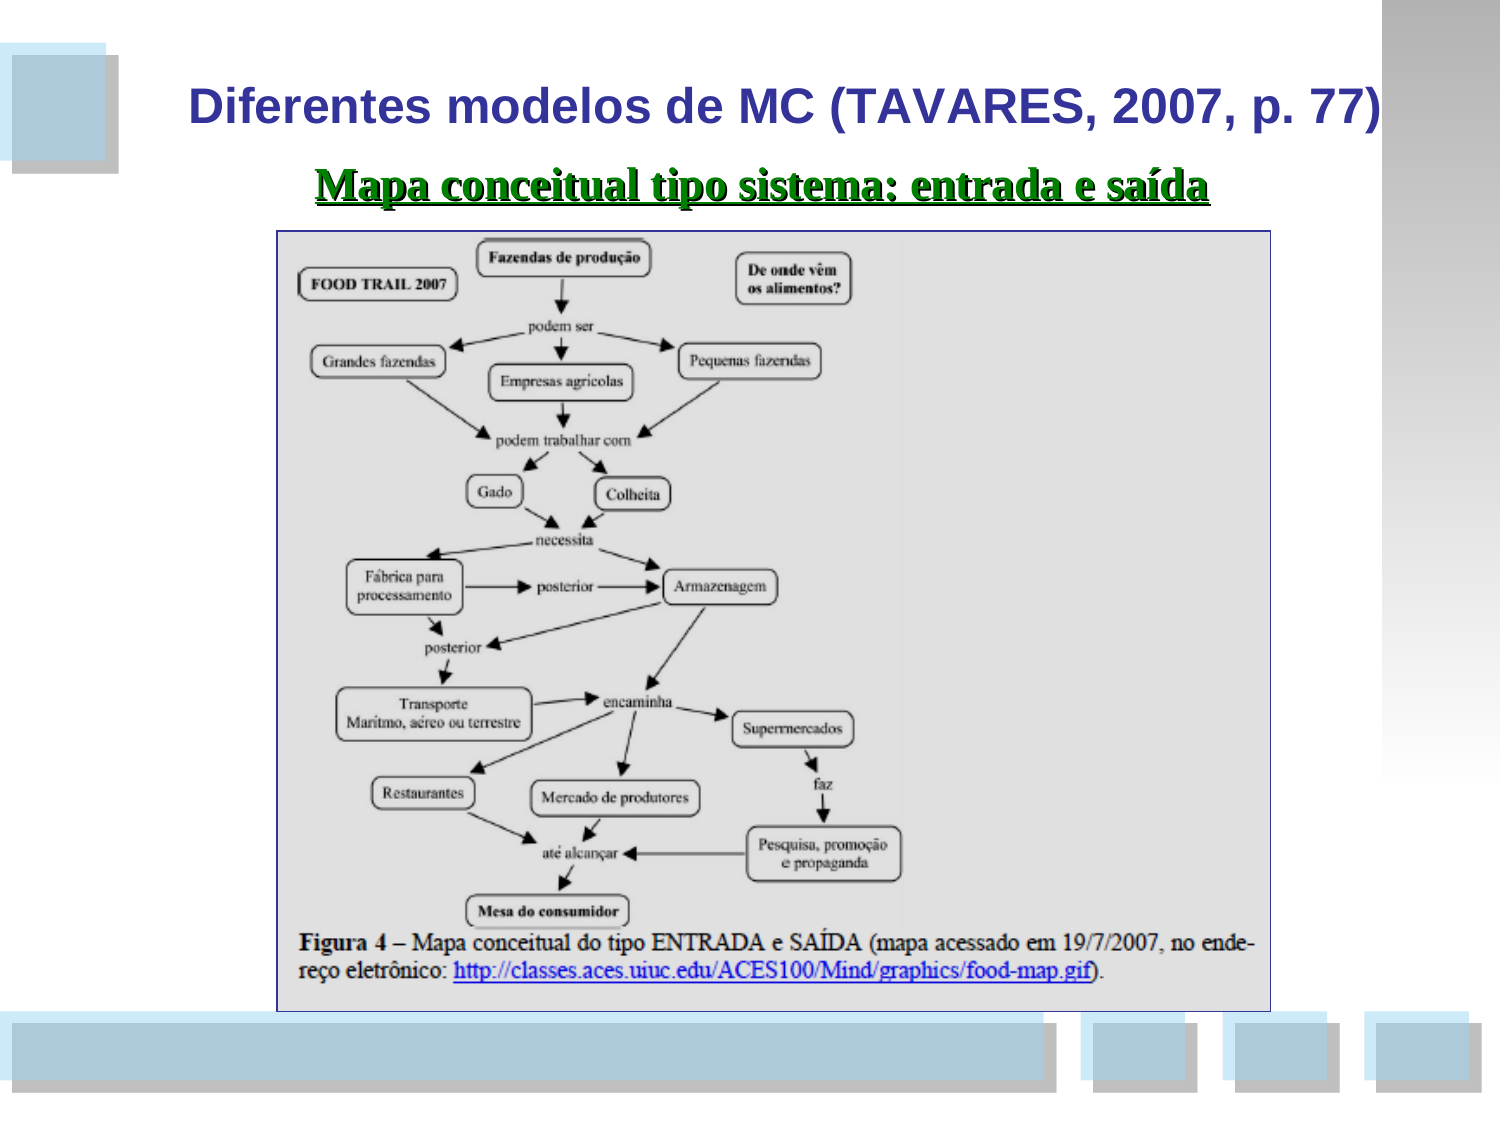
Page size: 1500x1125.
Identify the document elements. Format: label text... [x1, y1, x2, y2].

text_box [1080, 1012, 1186, 1081]
text_box [0, 42, 107, 161]
text_box Mapa conceitual tipo sistema: entrada e saída [265, 148, 1258, 213]
text_box [1222, 1011, 1328, 1081]
text_box [1382, 0, 1500, 787]
text_box [0, 1011, 1044, 1081]
text_box Diferentes modelos de MC (TAVARES, 2007, p. 77) [112, 66, 1382, 142]
text_box [1364, 1011, 1469, 1081]
picture [277, 231, 1270, 1011]
